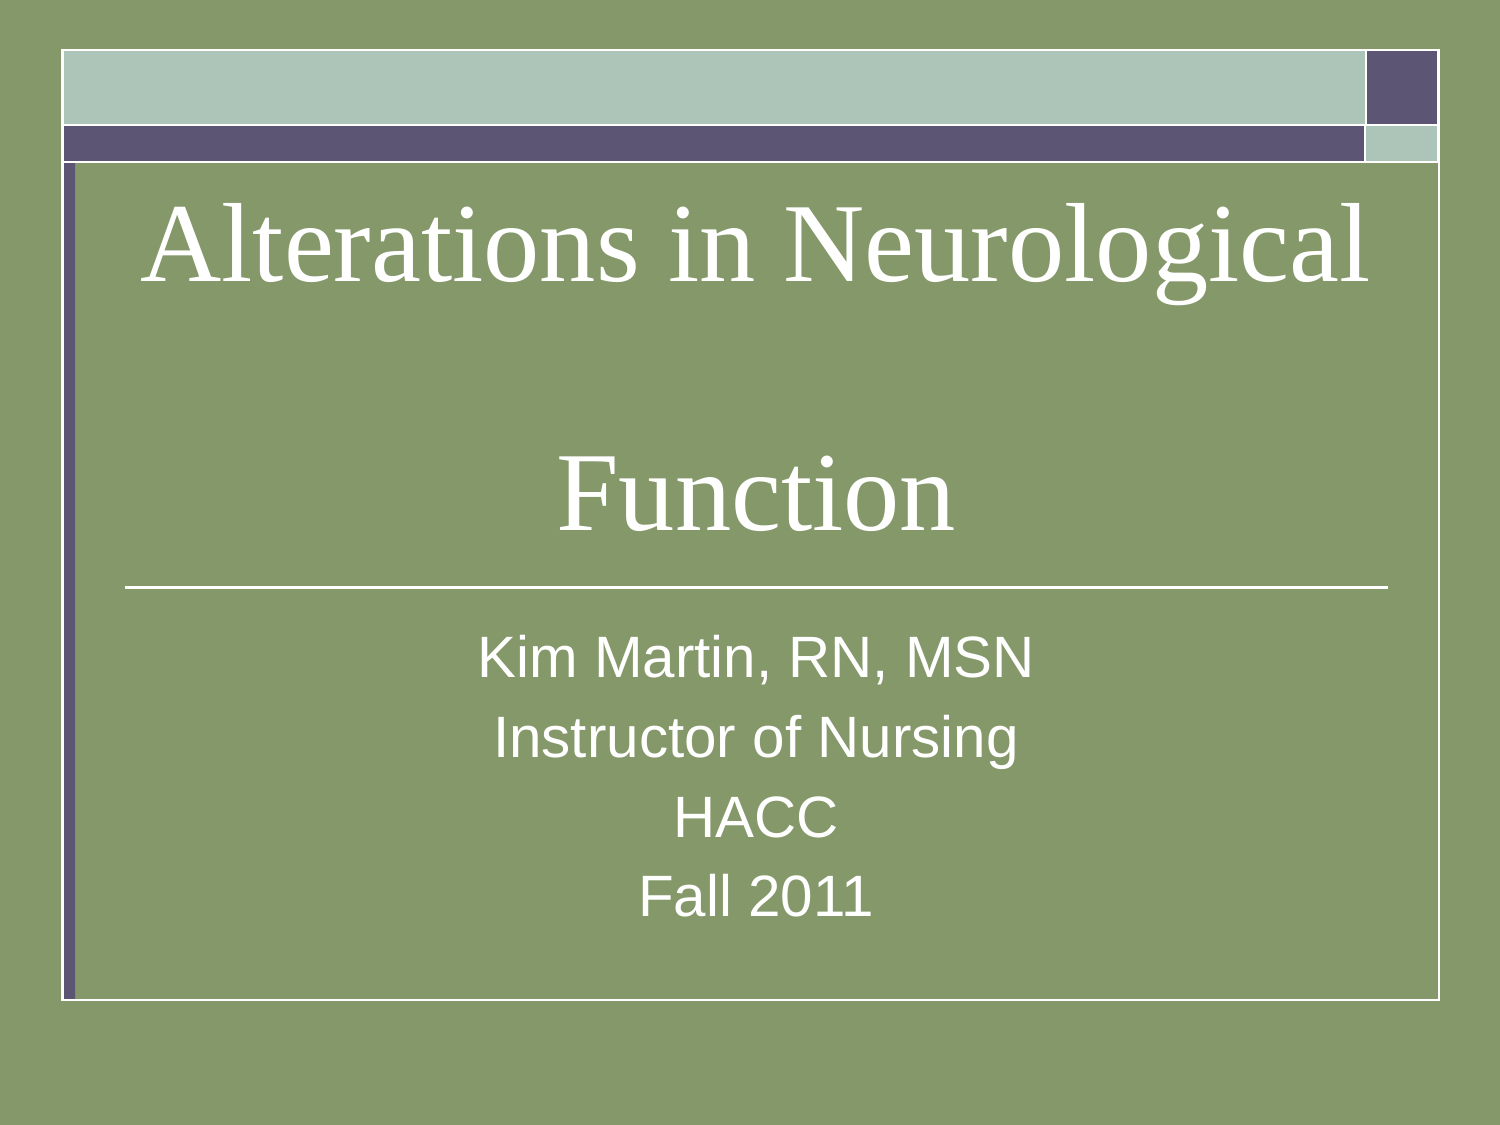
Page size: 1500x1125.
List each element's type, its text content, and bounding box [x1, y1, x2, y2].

text_box Kim Martin, RN, MSN Instructor of Nursing HACC Fall 2011 [125, 617, 1388, 956]
title Alterations in Neurological Function [125, 173, 1388, 563]
